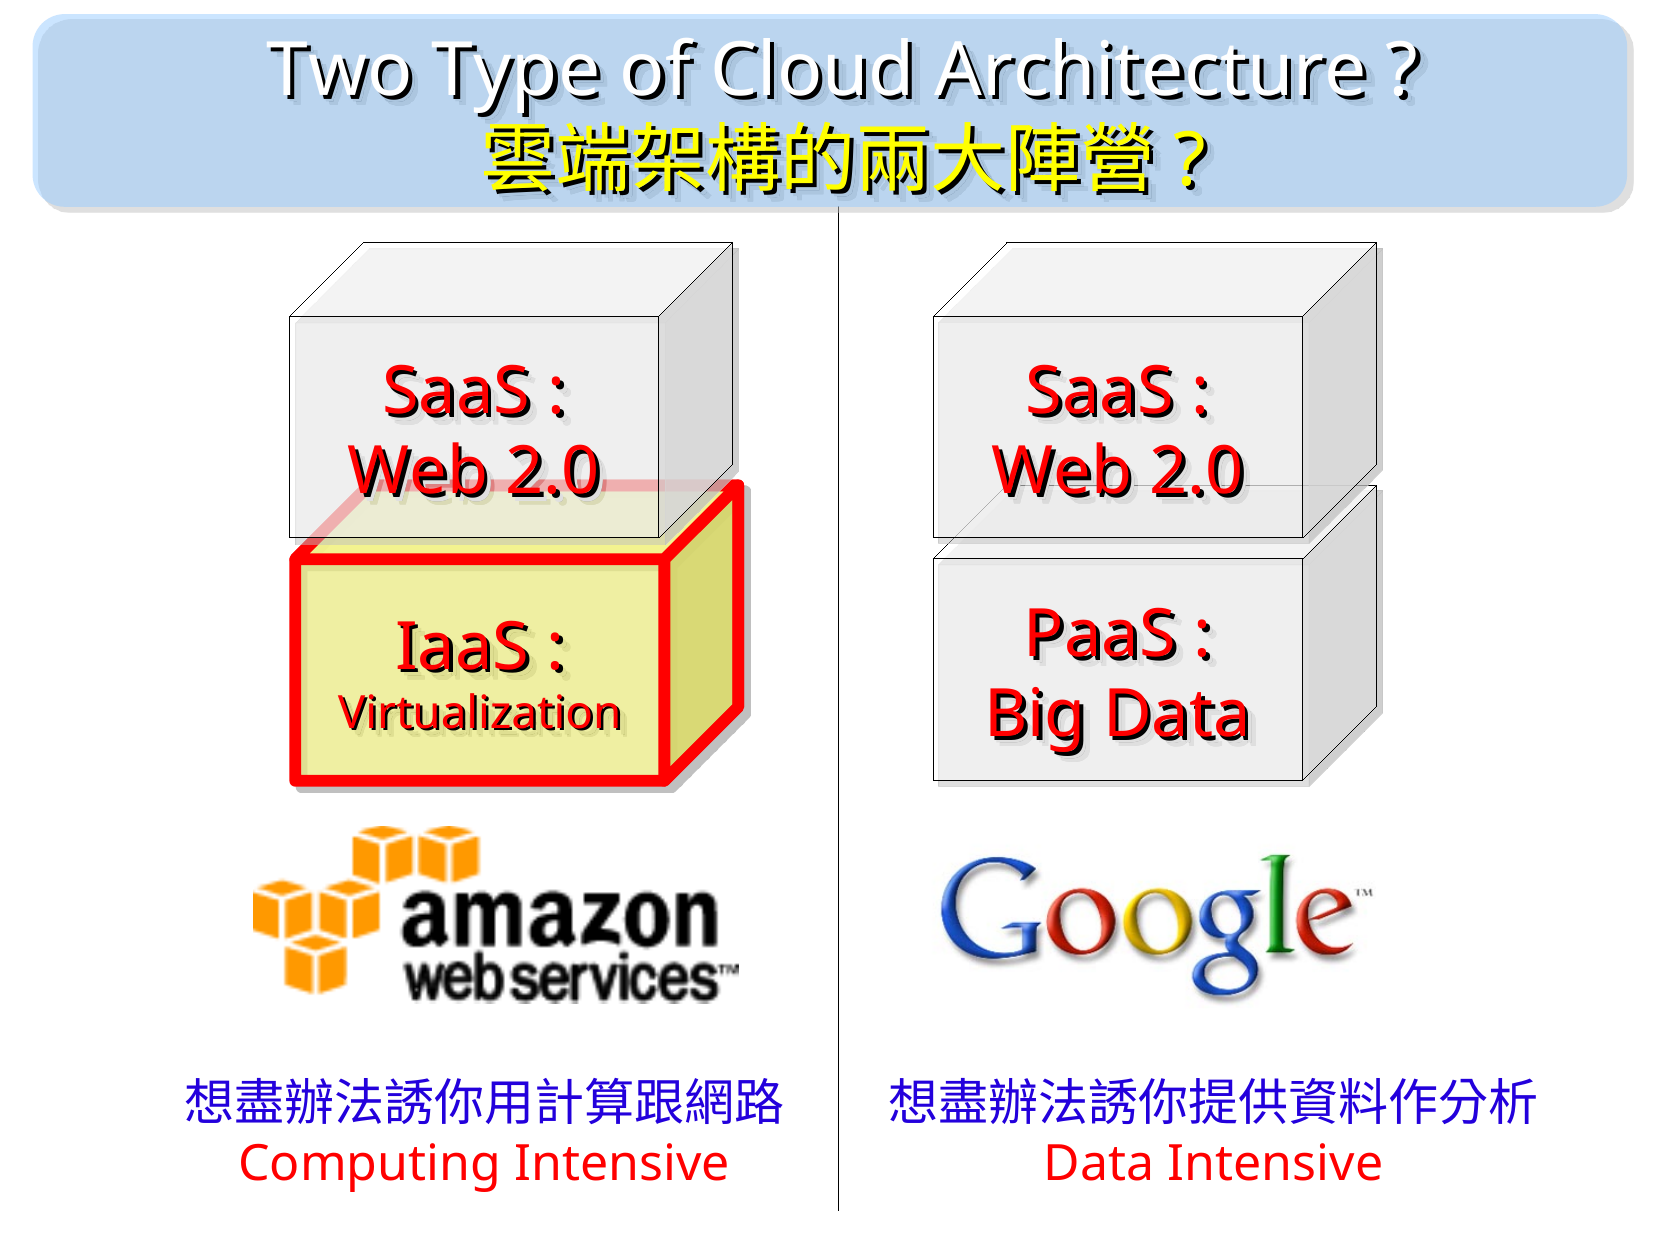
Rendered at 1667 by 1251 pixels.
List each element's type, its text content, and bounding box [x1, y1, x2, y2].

text_box SaaS : Web 2.0 [933, 317, 1302, 538]
text_box SaaS : Web 2.0 [289, 317, 658, 538]
text_box PaaS : Big Data [933, 559, 1302, 781]
picture [915, 838, 1395, 1018]
text_box 想盡辦法誘你用計算跟網路 Computing Intensive [147, 1062, 821, 1198]
picture [253, 826, 739, 1004]
text_box 想盡辦法誘你提供資料作分析 Data Intensive [856, 1063, 1571, 1198]
text_box Two Type of Cloud Architecture ? 雲端架構的兩大陣營? [32, 14, 1628, 207]
text_box IaaS : Virtualization [295, 560, 664, 781]
